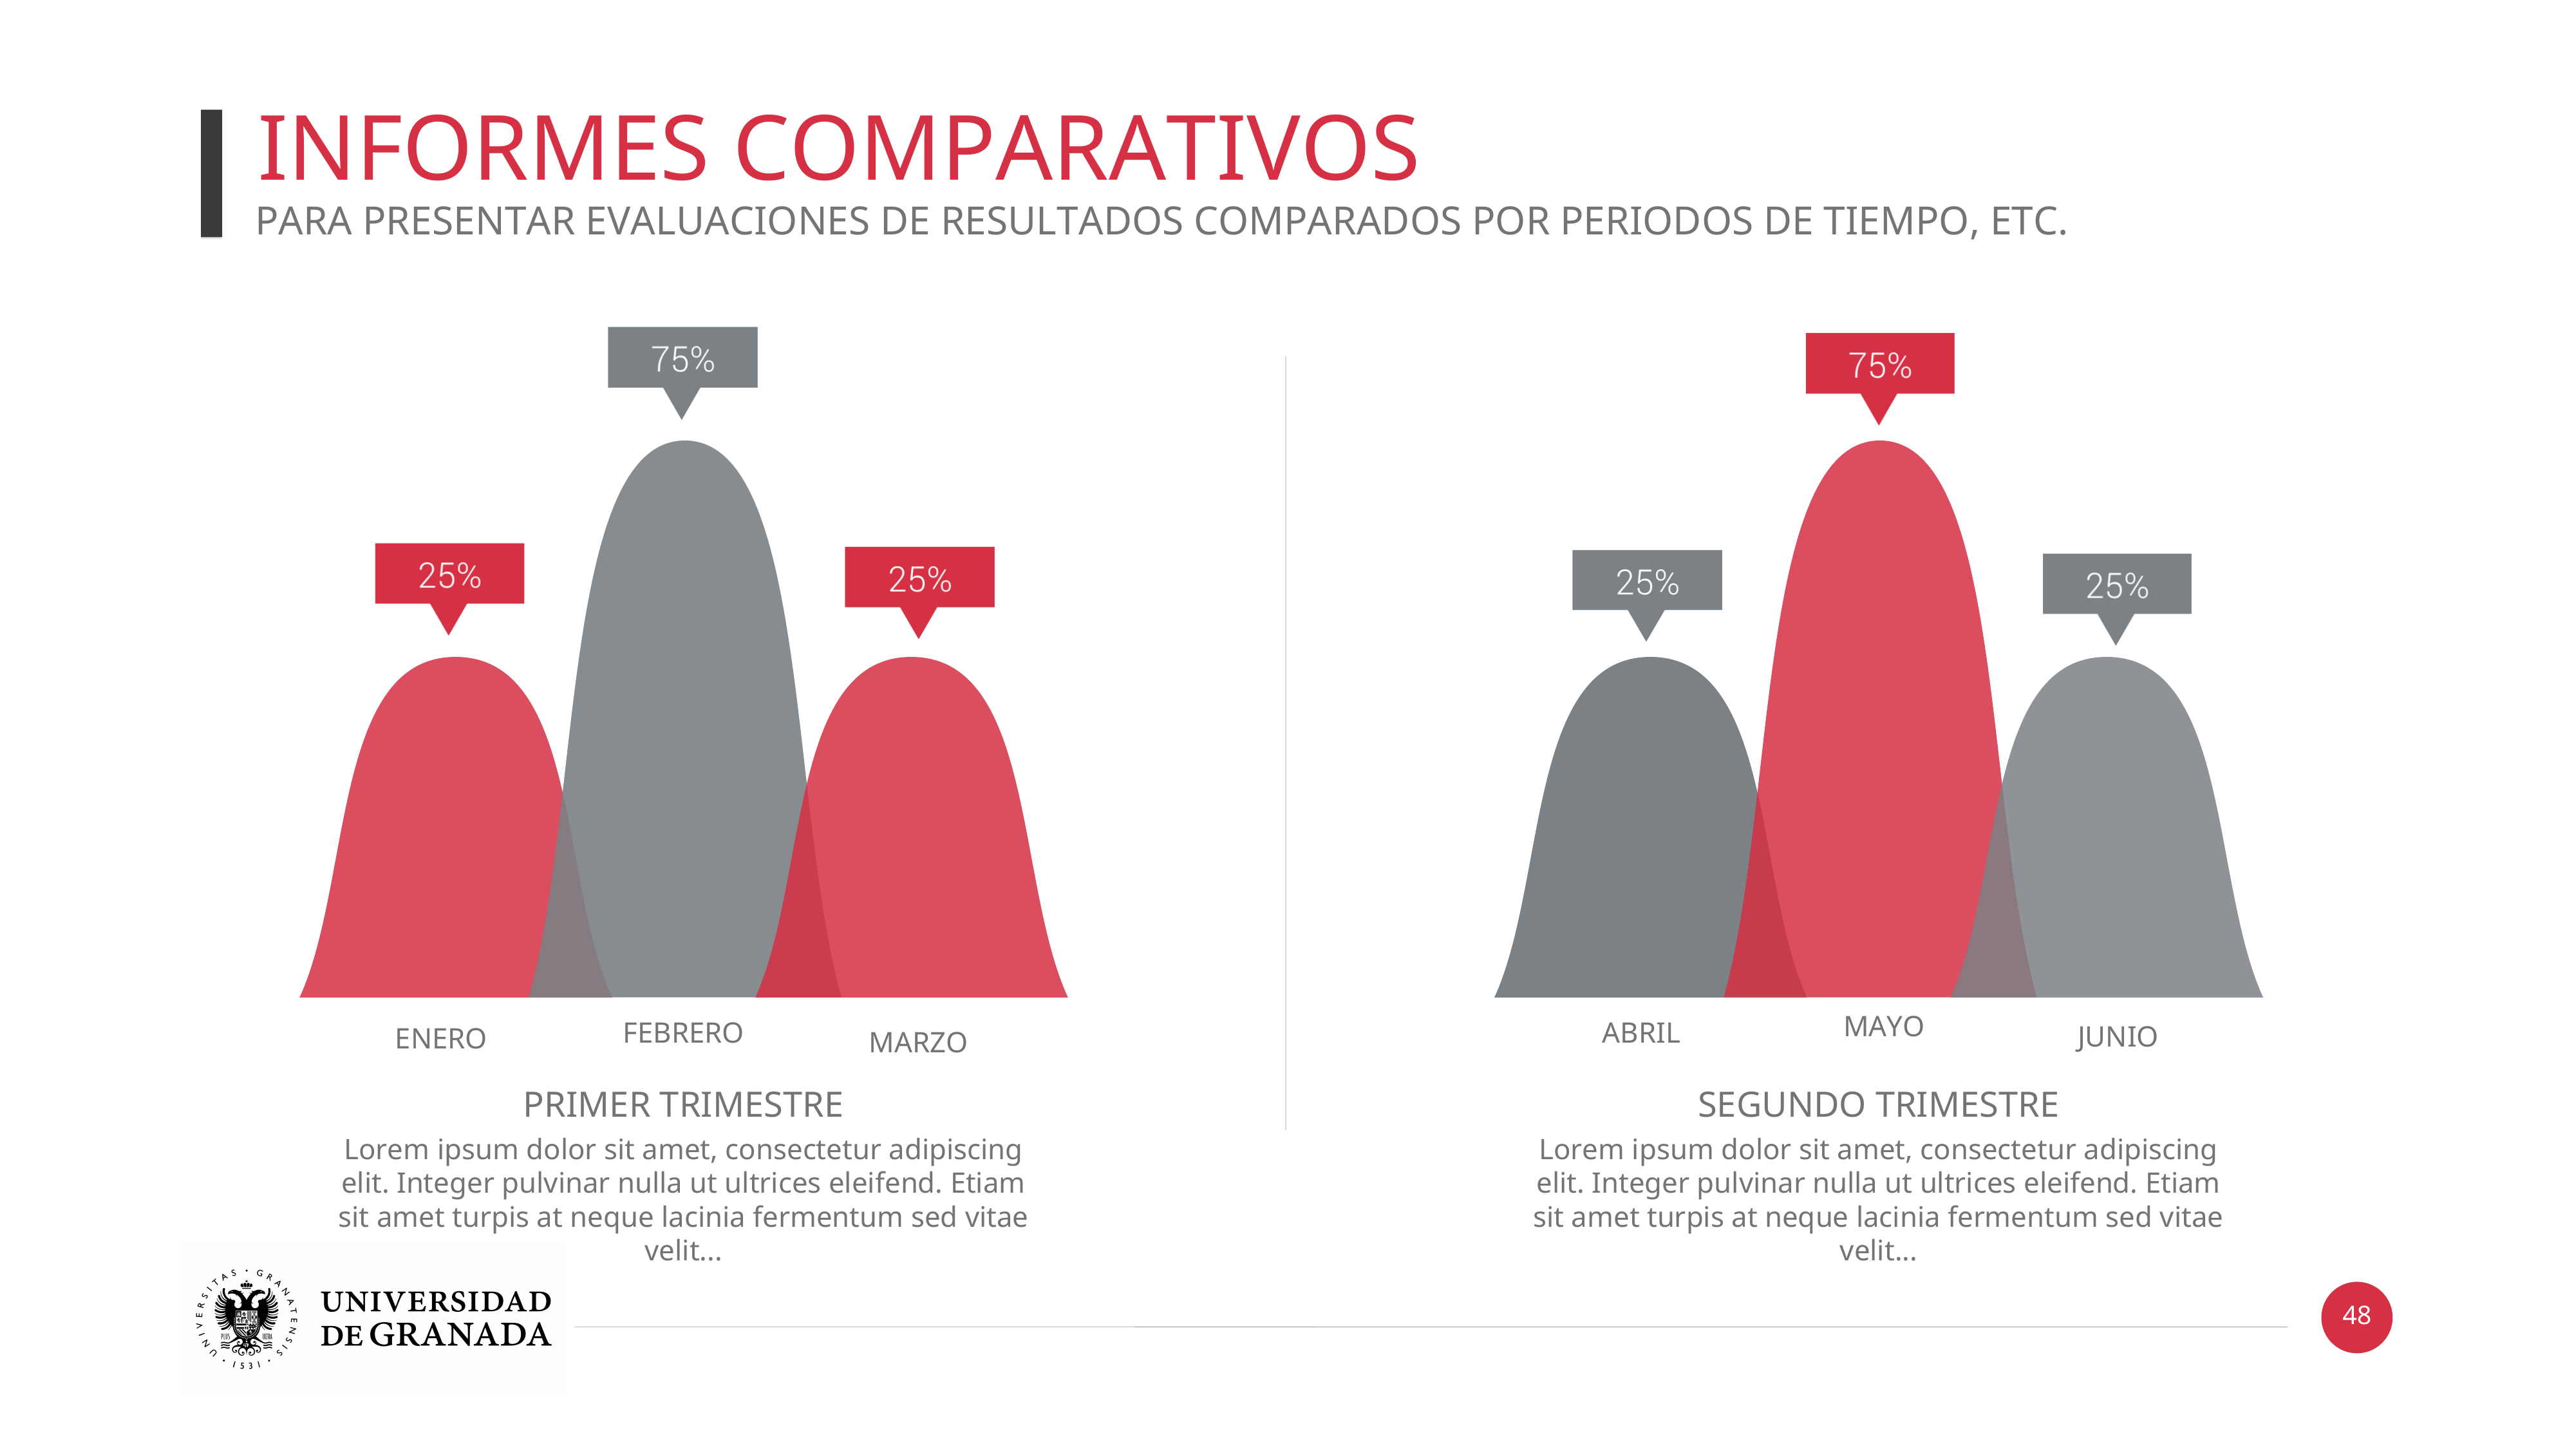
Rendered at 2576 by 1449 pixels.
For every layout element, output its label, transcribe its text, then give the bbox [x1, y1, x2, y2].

text_box MARZO [789, 1011, 1048, 1069]
picture [1805, 332, 1955, 427]
picture [2042, 553, 2192, 647]
text_box [299, 440, 1068, 998]
text_box MAYO [1771, 995, 1998, 1069]
text_box ENERO [317, 1007, 565, 1069]
picture [178, 1241, 569, 1397]
text_box PARA PRESENTAR EVALUACIONES DE RESULTADOS COMPARADOS POR PERIODOS DE TIEMPO, ETC. [245, 191, 2400, 248]
text_box PRIMER TRIMESTRE Lorem ipsum dolor sit amet, consectetur adipiscing elit. Integer pulvinar nulla ut ultrices eleifend. Etiam sit amet turpis at neque lacinia fermentum sed vitae velit... [299, 1069, 1068, 1283]
text_box INFORMES COMPARATIVOS [248, 85, 2402, 204]
picture [1572, 549, 1723, 643]
text_box [1494, 440, 2264, 998]
picture [375, 543, 525, 636]
text_box SEGUNDO TRIMESTRE Lorem ipsum dolor sit amet, consectetur adipiscing elit. Integer pulvinar nulla ut ultrices eleifend. Etiam sit amet turpis at neque lacinia fermentum sed vitae velit... [1494, 1069, 2264, 1283]
text_box <número> [2308, 1278, 2407, 1356]
picture [844, 546, 995, 641]
text_box [201, 109, 223, 238]
picture [607, 327, 758, 421]
text_box ABRIL [1518, 1001, 1765, 1069]
text_box FEBRERO [570, 1001, 798, 1069]
text_box JUNIO [1988, 1005, 2249, 1069]
